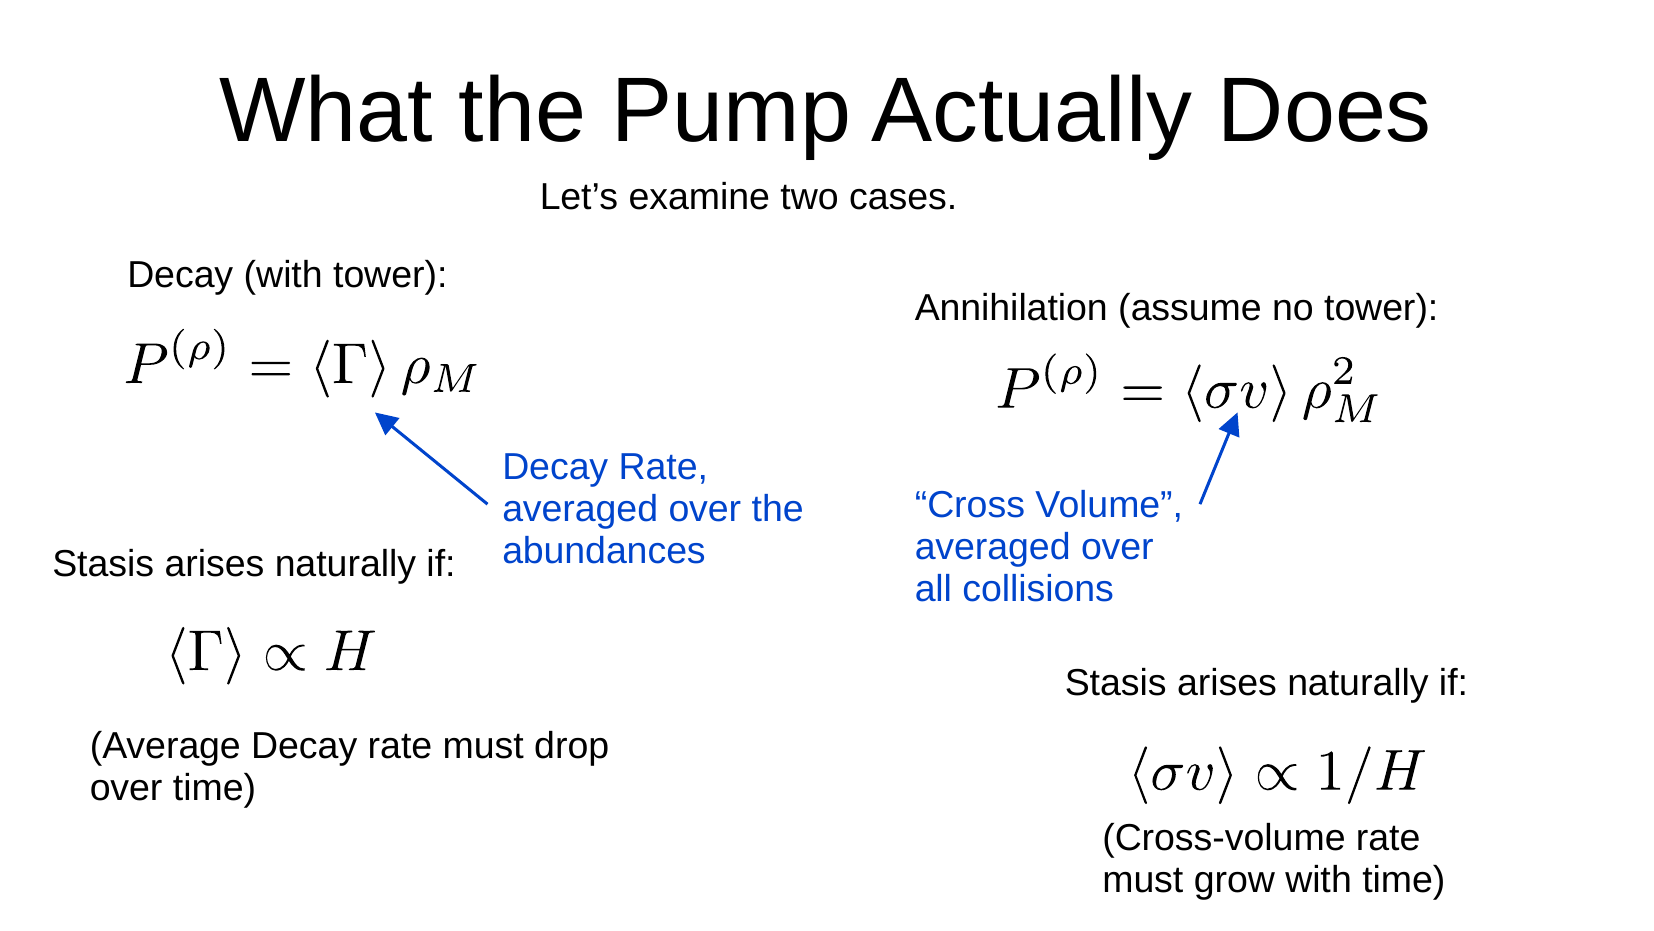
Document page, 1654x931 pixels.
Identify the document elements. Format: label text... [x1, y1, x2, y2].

text_box (Average Decay rate must drop over time) [75, 717, 638, 863]
text_box [1130, 746, 1426, 805]
text_box “Cross Volume”, averaged over all collisions [900, 475, 1201, 617]
text_box Annihilation (assume no tower): [900, 279, 1576, 338]
text_box (Cross-volume rate must grow with time) [1087, 808, 1501, 917]
text_box Stasis arises naturally if: [37, 534, 488, 601]
title What the Pump Actually Does [82, 32, 1571, 188]
text_box Decay (with tower): [112, 246, 563, 304]
text_box [997, 353, 1379, 423]
text_box Stasis arises naturally if: [1050, 654, 1501, 713]
text_box Decay Rate, averaged over the abundances [487, 438, 826, 580]
text_box Let’s examine two cases. [525, 168, 976, 226]
text_box [168, 626, 376, 685]
text_box [125, 328, 477, 398]
